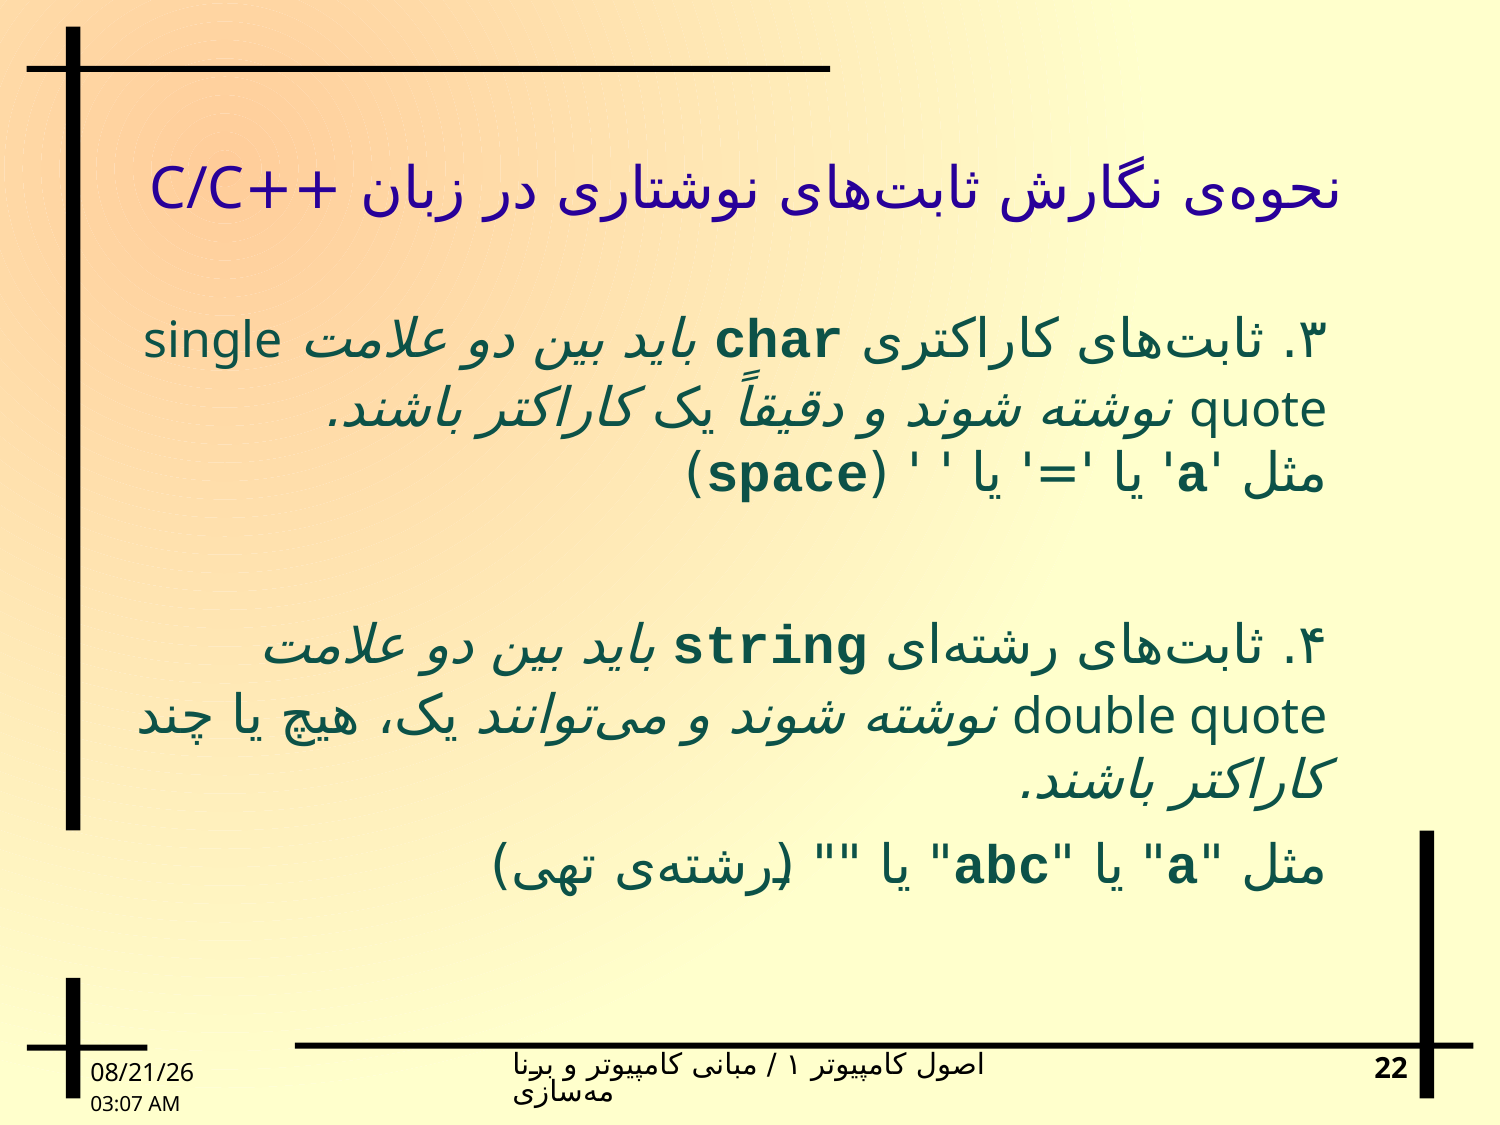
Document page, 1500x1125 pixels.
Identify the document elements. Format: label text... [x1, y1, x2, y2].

list ۳. ثابت‌های کاراکتری char باید بین دو علامت single quote نوشته شوند و دقیقاً یک کاراکتر باشند. مثل 'a' یا '=' یا ' ' (space) ۴. ثابت‌های رشته‌ای string باید بین دو علامت double quote نوشته شوند و می‌توانند یک، هیچ یا چند کاراکتر باشند. مثل "a" یا "abc" یا "" (رشته‌ی تهی) [119, 303, 1381, 940]
title نحوه‌ی نگارش ثابت‌های نوشتاری در زبان ++C/C [131, 126, 1361, 246]
